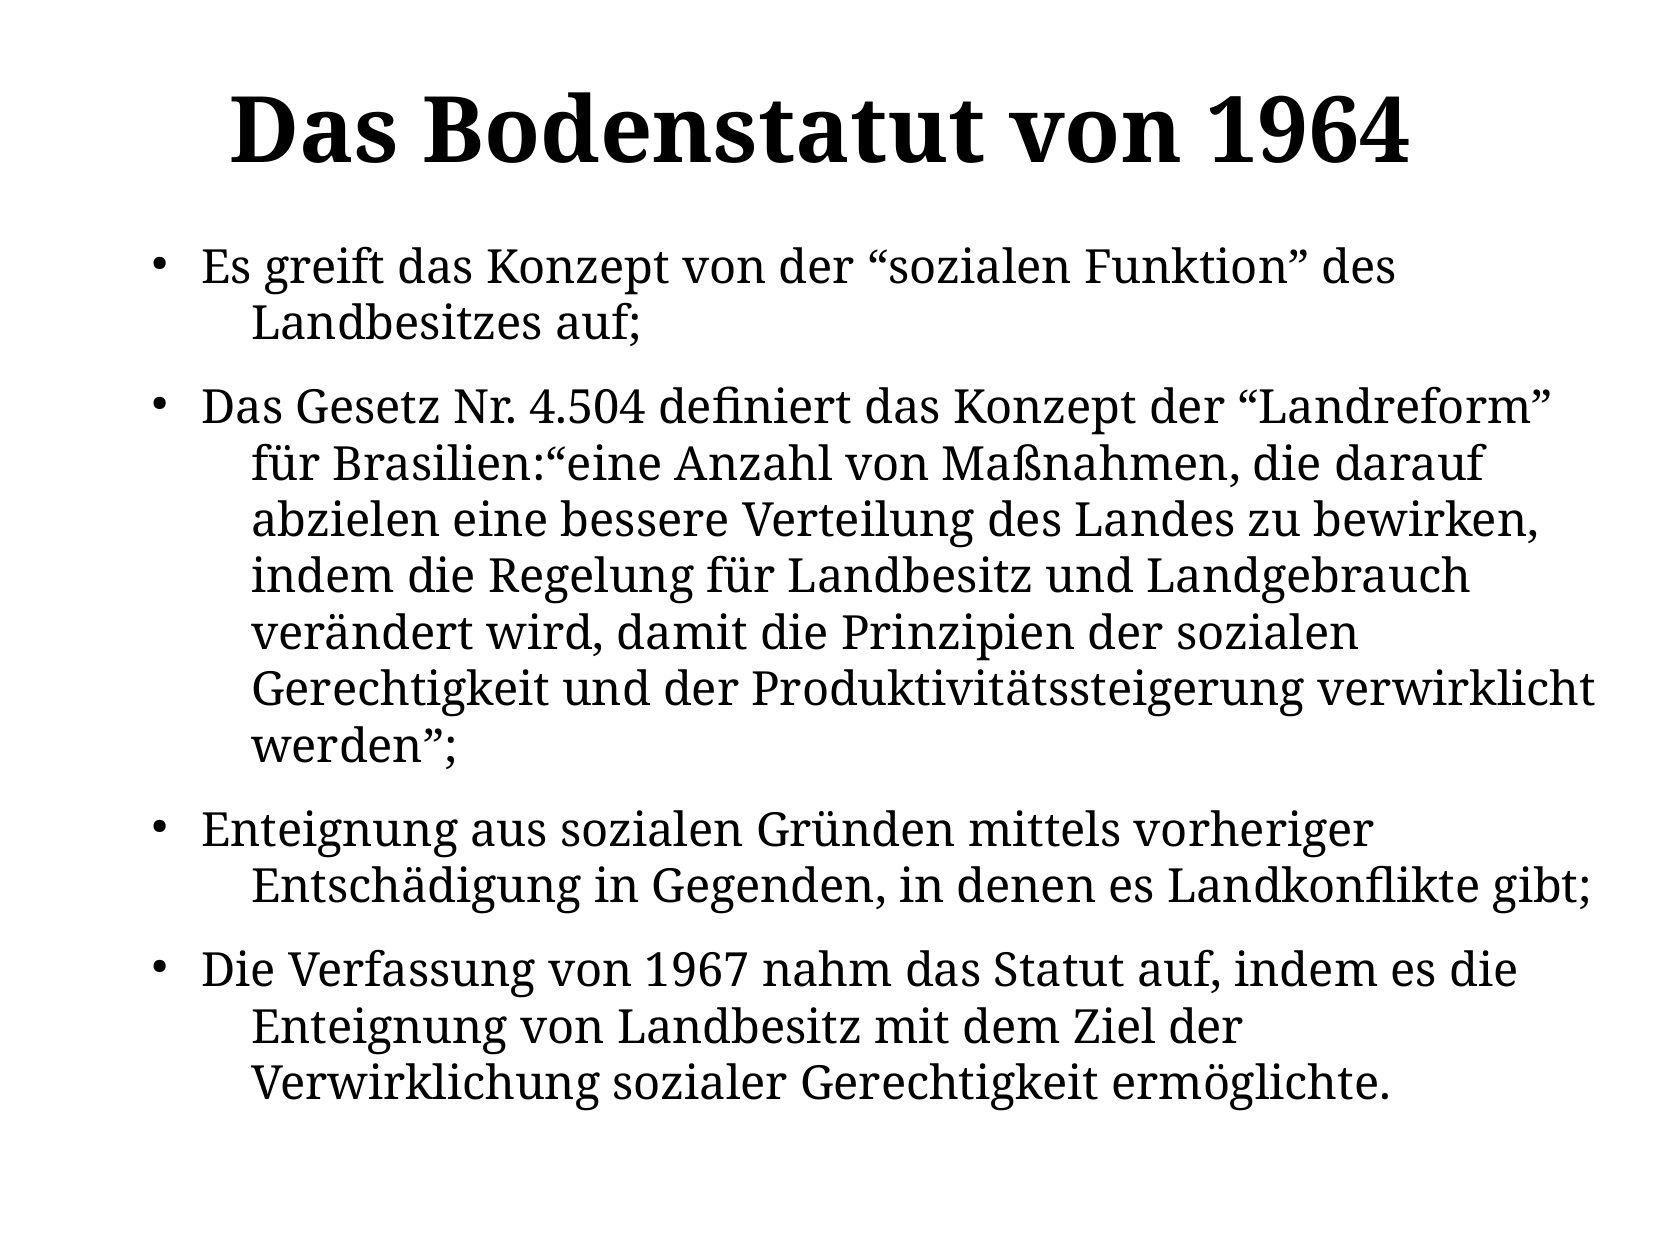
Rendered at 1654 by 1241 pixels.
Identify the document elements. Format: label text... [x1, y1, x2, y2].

list Es greift das Konzept von der “sozialen Funktion” des Landbesitzes auf; Das Gesetz Nr. 4.504 definiert das Konzept der “Landreform” für Brasilien:“eine Anzahl von Maßnahmen, die darauf abzielen eine bessere Verteilung des Landes zu bewirken, indem die Regelung für Landbesitz und Landgebrauch verändert wird, damit die Prinzipien der sozialen Gerechtigkeit und der Produktivitätssteigerung verwirklicht werden”; Enteignung aus sozialen Gründen mittels vorheriger Entschädigung in Gegenden, in denen es Landkonflikte gibt; Die Verfassung von 1967 nahm das Statut auf, indem es die Enteignung von Landbesitz mit dem Ziel der Verwirklichung sozialer Gerechtigkeit ermöglichte. [118, 236, 1607, 1118]
title Das Bodenstatut von 1964 [76, 29, 1565, 222]
